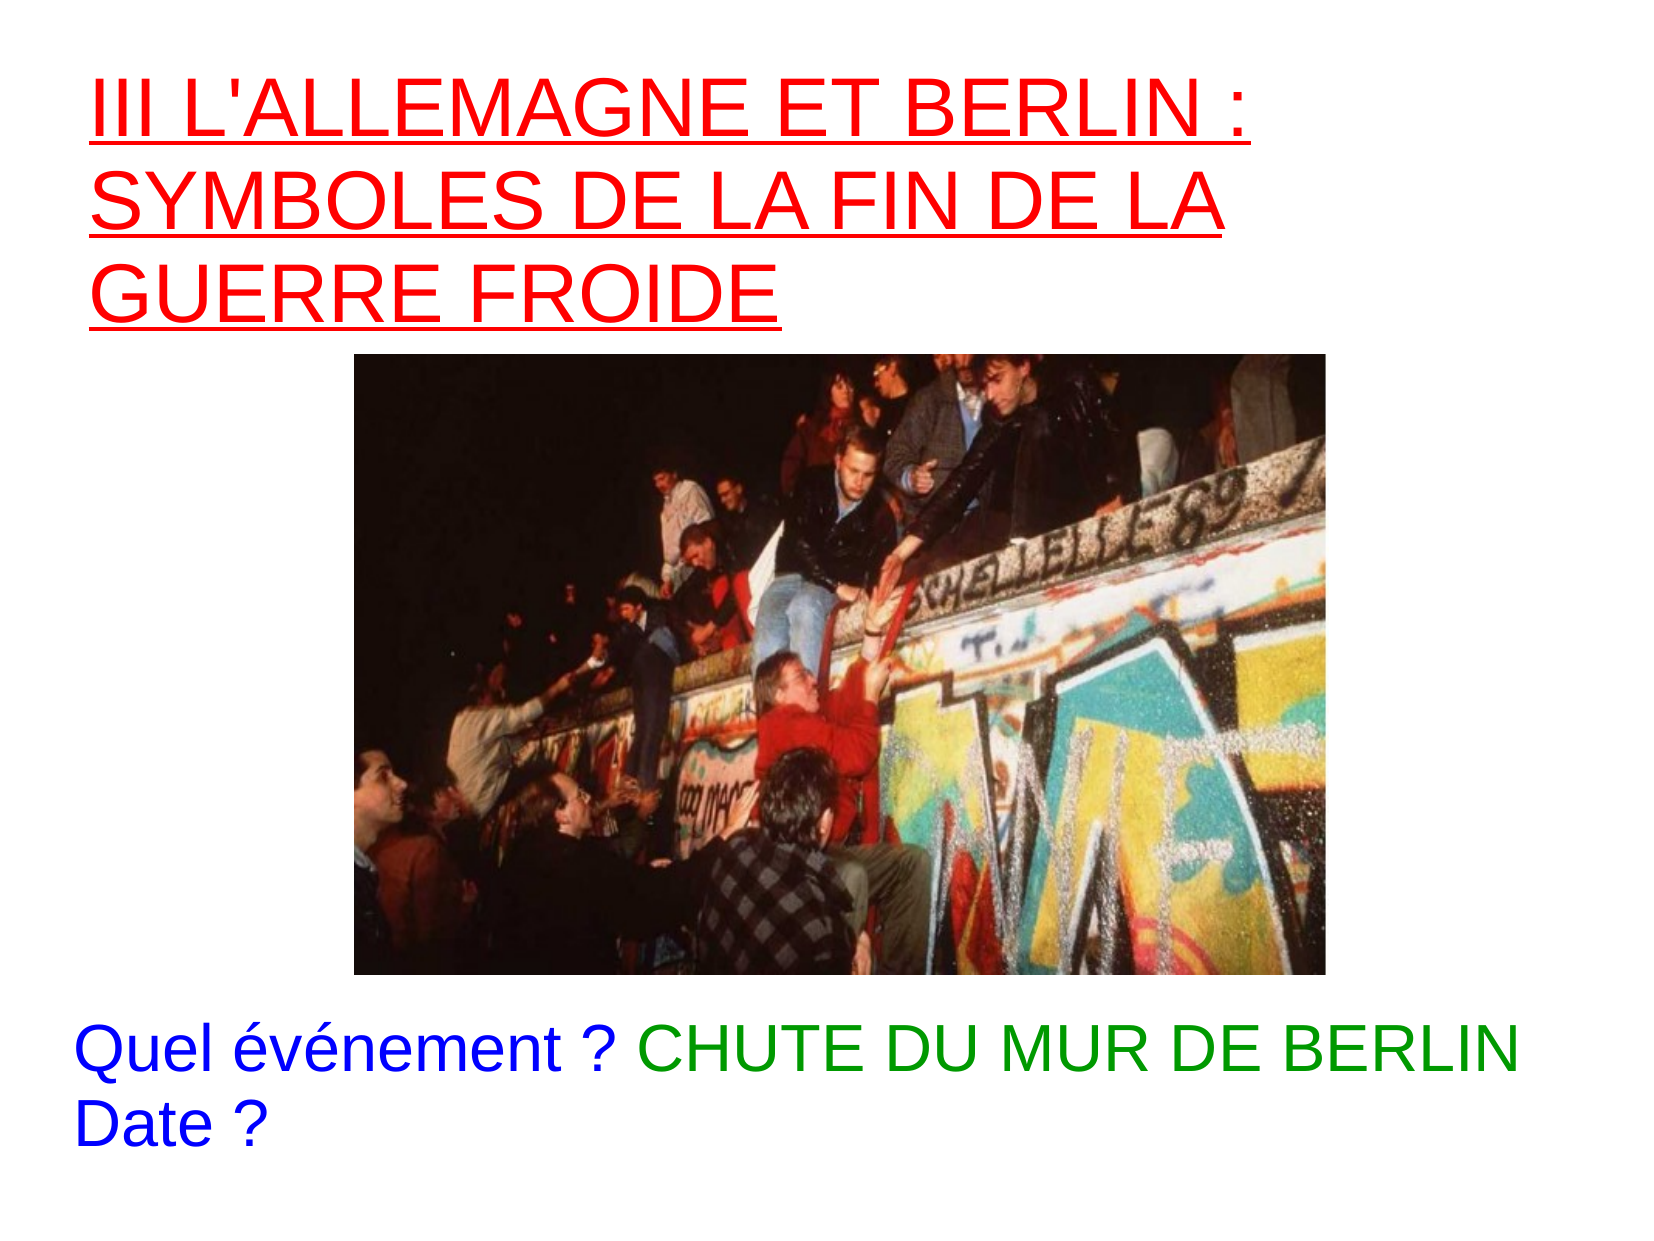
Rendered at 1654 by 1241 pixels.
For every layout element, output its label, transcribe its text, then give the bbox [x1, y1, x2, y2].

picture [354, 354, 1329, 975]
text_box Quel événement ? CHUTE DU MUR DE BERLIN Date ? [59, 1003, 1595, 1241]
title III L'ALLEMAGNE ET BERLIN : SYMBOLES DE LA FIN DE LA GUERRE FROIDE [88, 60, 1577, 341]
